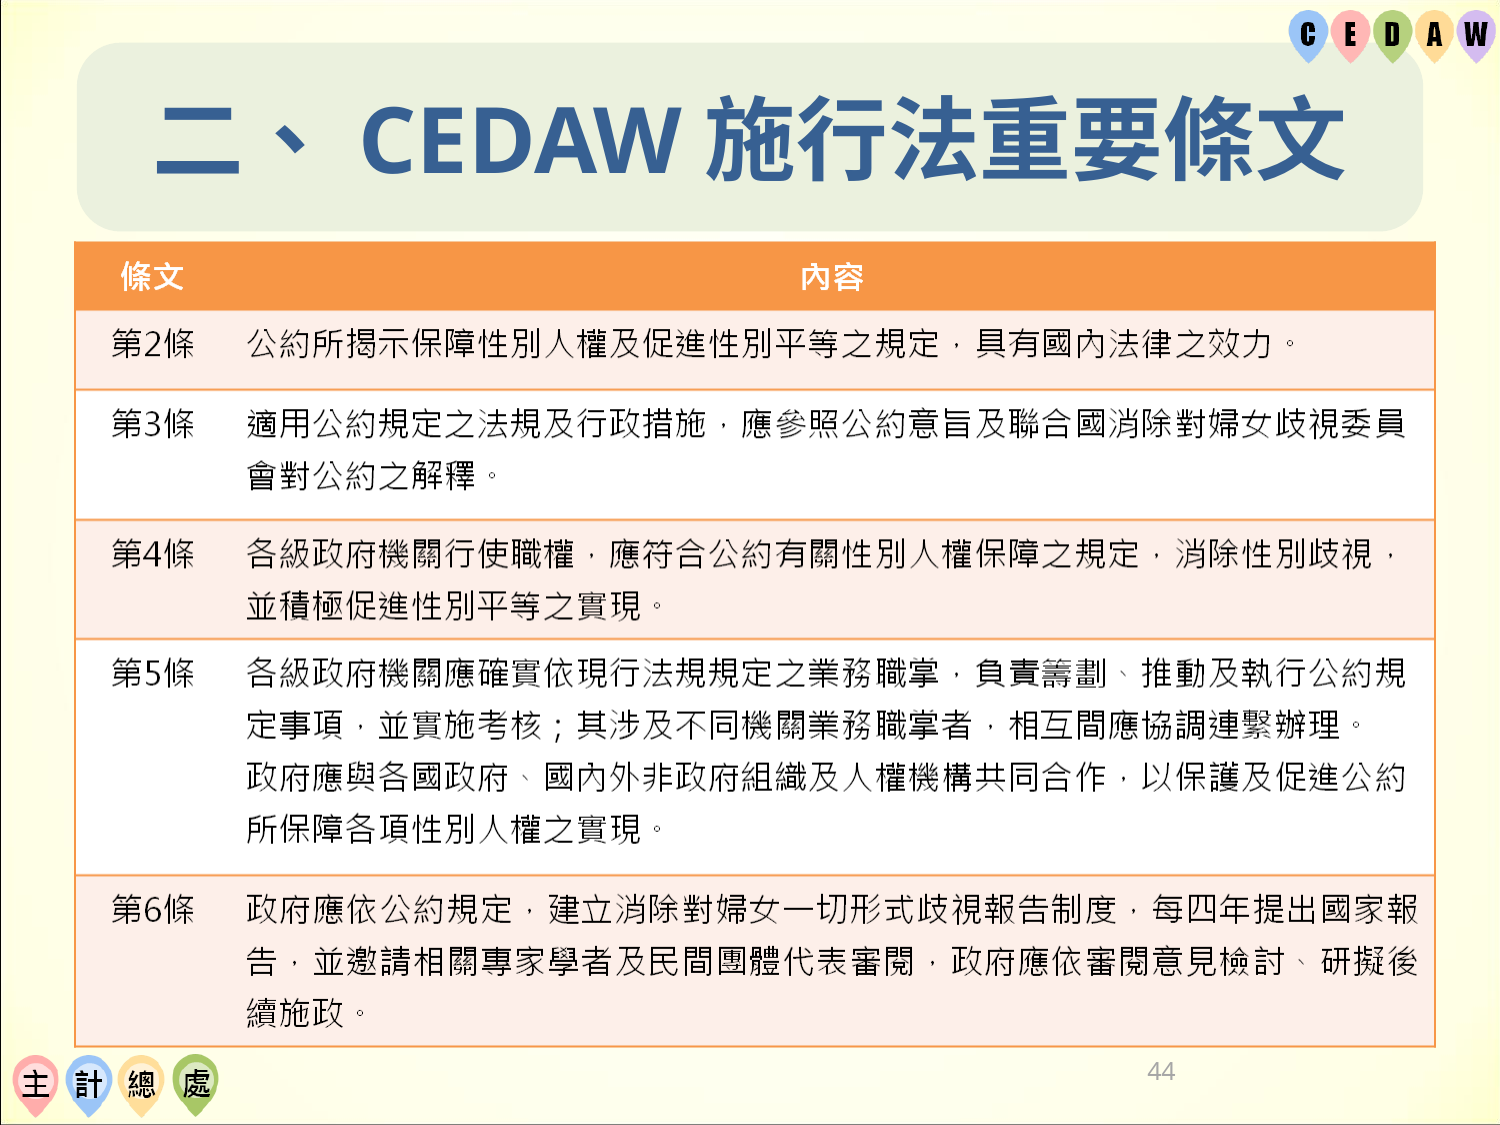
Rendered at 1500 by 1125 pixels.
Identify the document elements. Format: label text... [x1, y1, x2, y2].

text_box [1132, 1042, 1483, 1103]
picture [60, 228, 1450, 1062]
title 二、CEDAW施行法重要條文 [75, 42, 1426, 228]
